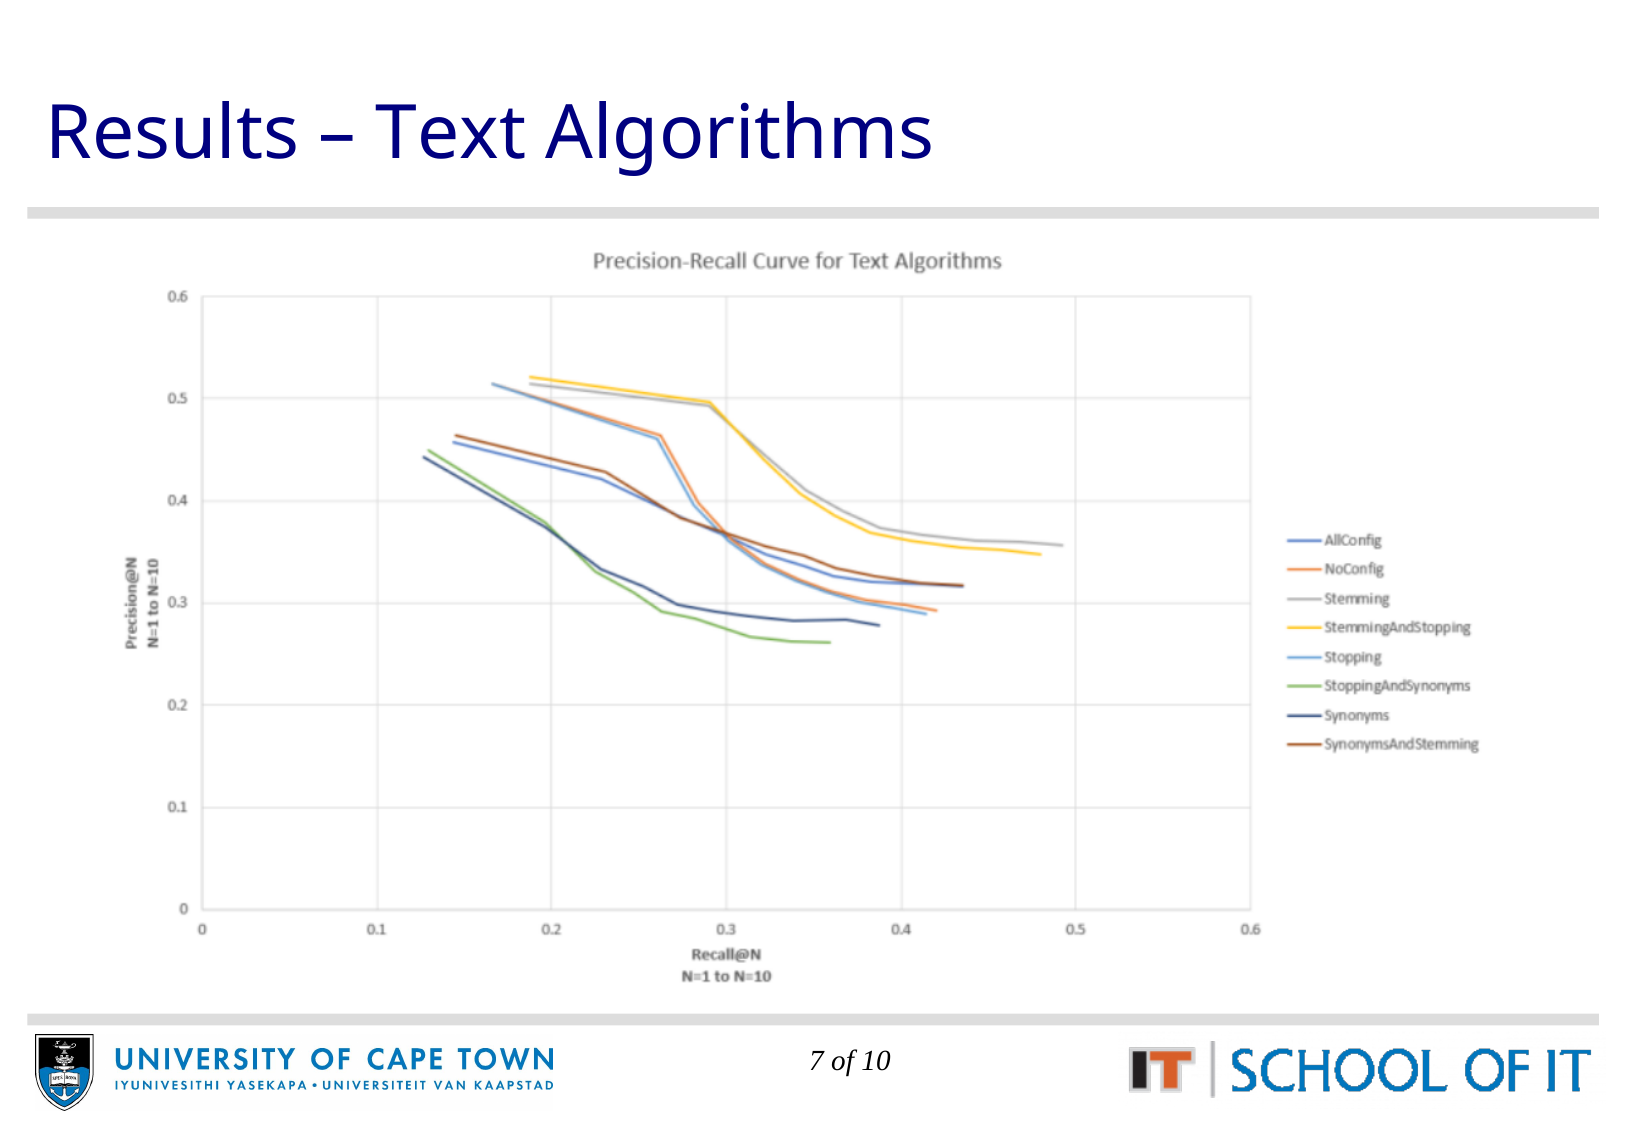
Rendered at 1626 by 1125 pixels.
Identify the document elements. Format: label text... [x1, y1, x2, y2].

title Results – Text Algorithms [45, 66, 1583, 194]
picture [35, 1034, 553, 1111]
picture [1118, 1030, 1606, 1109]
picture [107, 236, 1509, 998]
